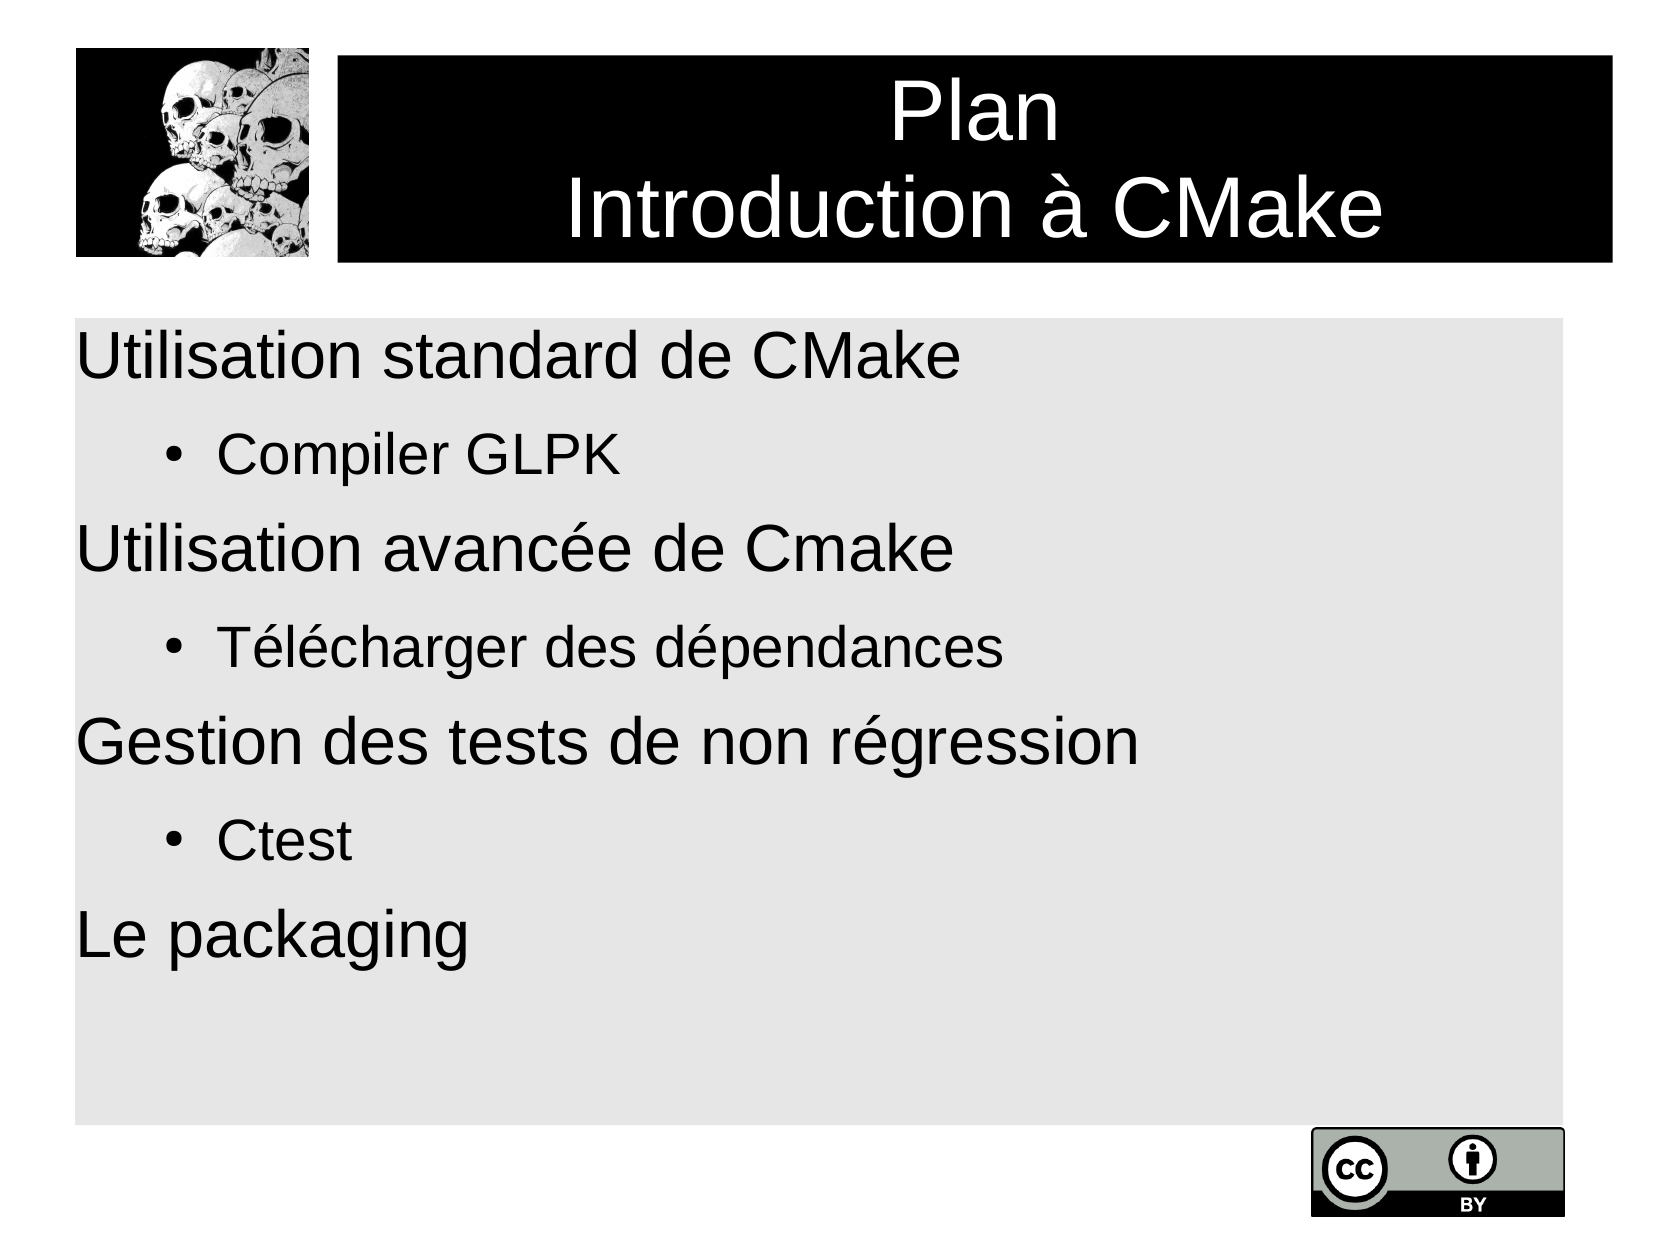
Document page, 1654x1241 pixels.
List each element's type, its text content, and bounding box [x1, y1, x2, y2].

list Utilisation standard de CMake Compiler GLPK Utilisation avancée de Cmake Télécharger des dépendances Gestion des tests de non régression Ctest Le packaging [75, 318, 1564, 1126]
title Plan Introduction à CMake [337, 55, 1613, 263]
picture [1311, 1127, 1565, 1217]
picture [76, 48, 309, 257]
